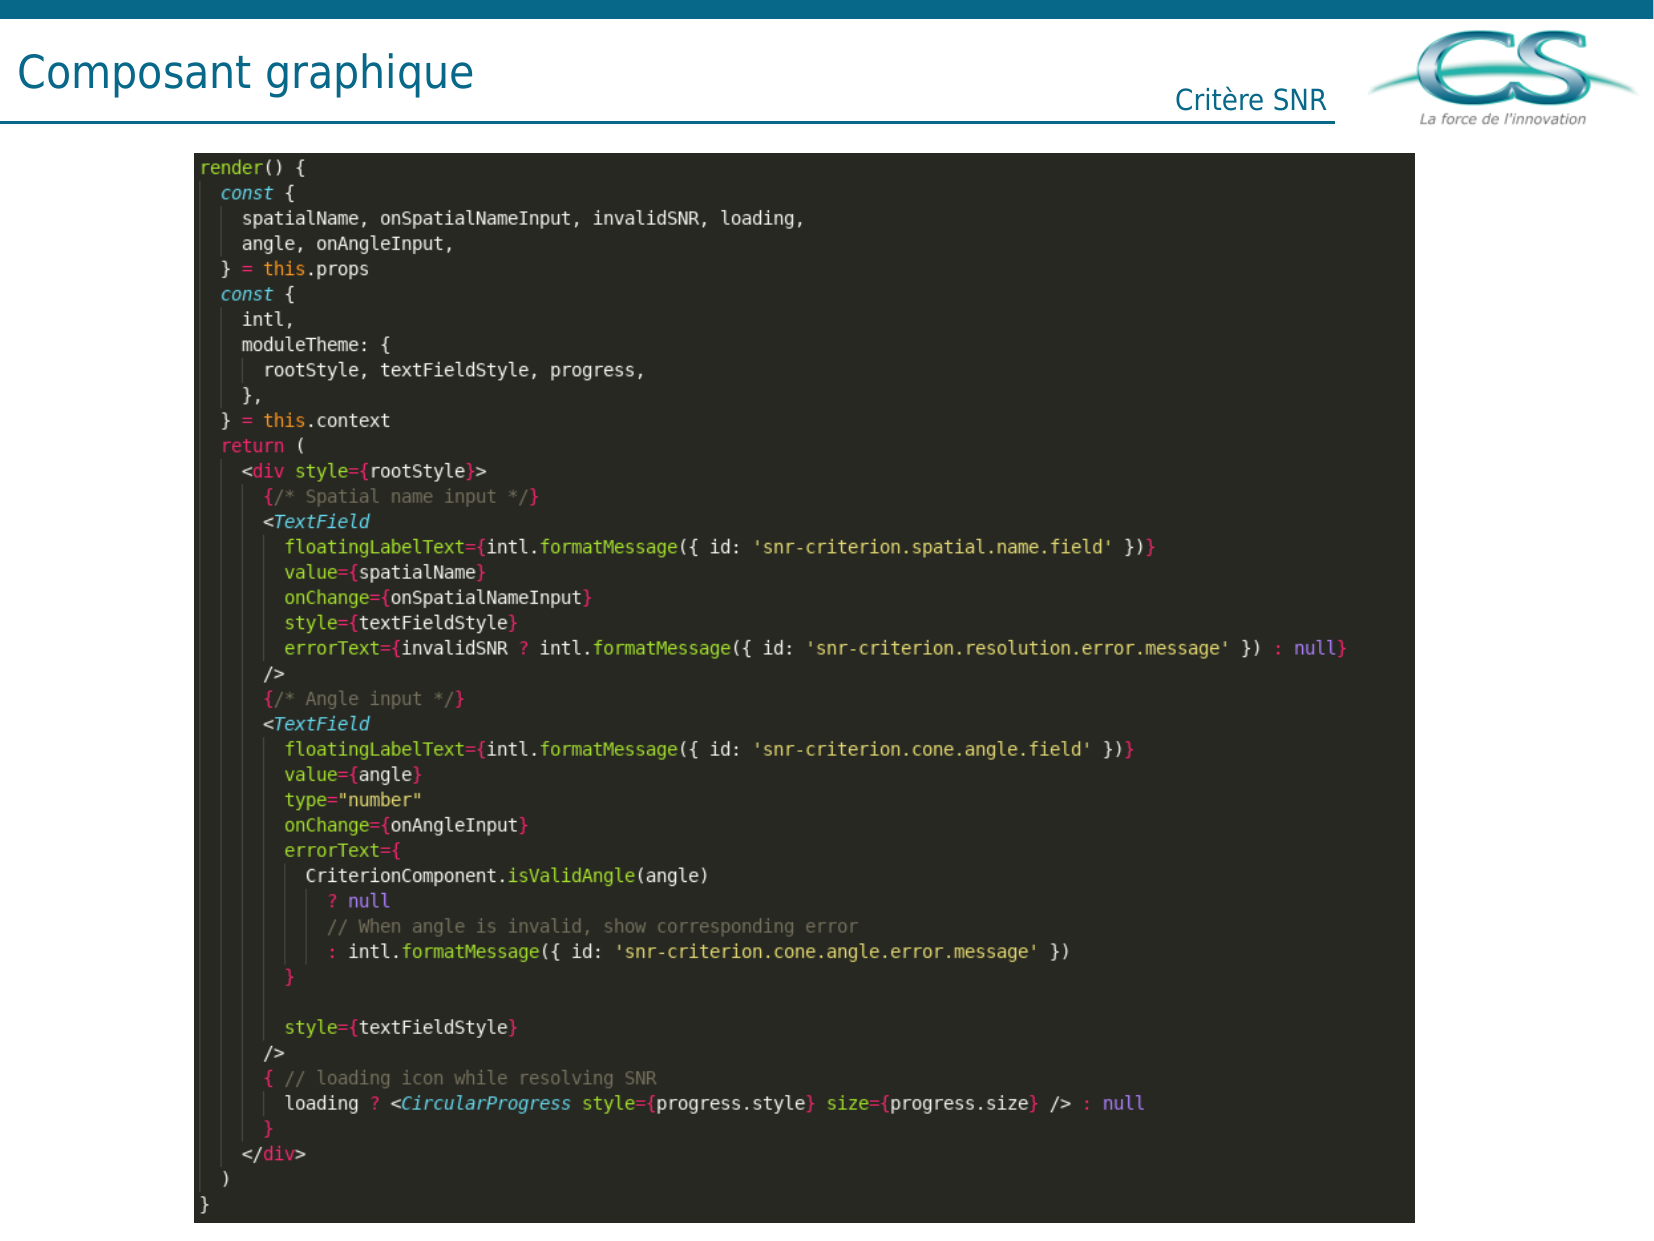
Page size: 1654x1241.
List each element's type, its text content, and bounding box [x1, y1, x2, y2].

text_box Critère SNR [1163, 71, 1347, 142]
picture [194, 153, 1415, 1223]
picture [1368, 28, 1642, 128]
title Composant graphique [17, 46, 1368, 106]
